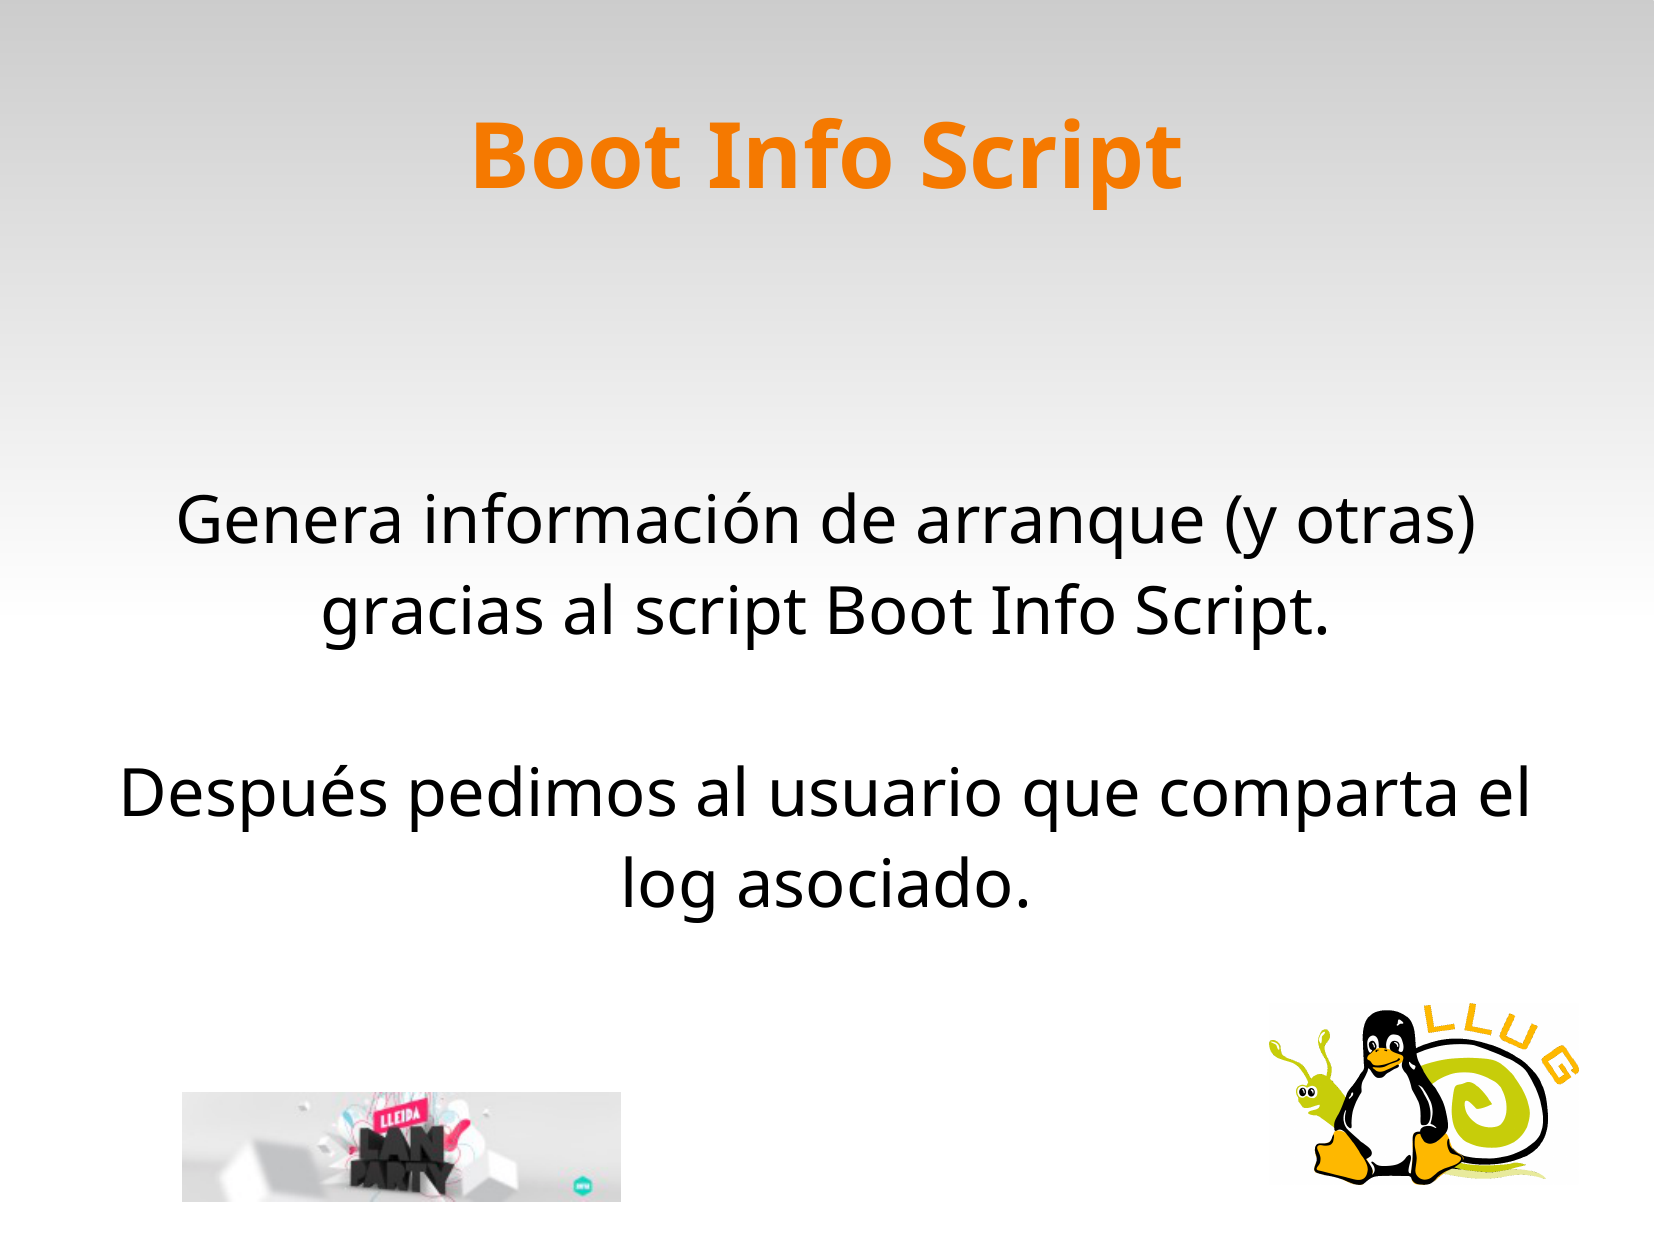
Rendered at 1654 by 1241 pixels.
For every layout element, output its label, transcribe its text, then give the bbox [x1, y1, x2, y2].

picture [1269, 1003, 1579, 1185]
title Boot Info Script [82, 56, 1571, 250]
picture [182, 1092, 621, 1202]
subtitle Genera información de arranque (y otras) gracias al script Boot Info Script. Después pedimos al usuario que comparta el log asociado. [82, 297, 1571, 1102]
